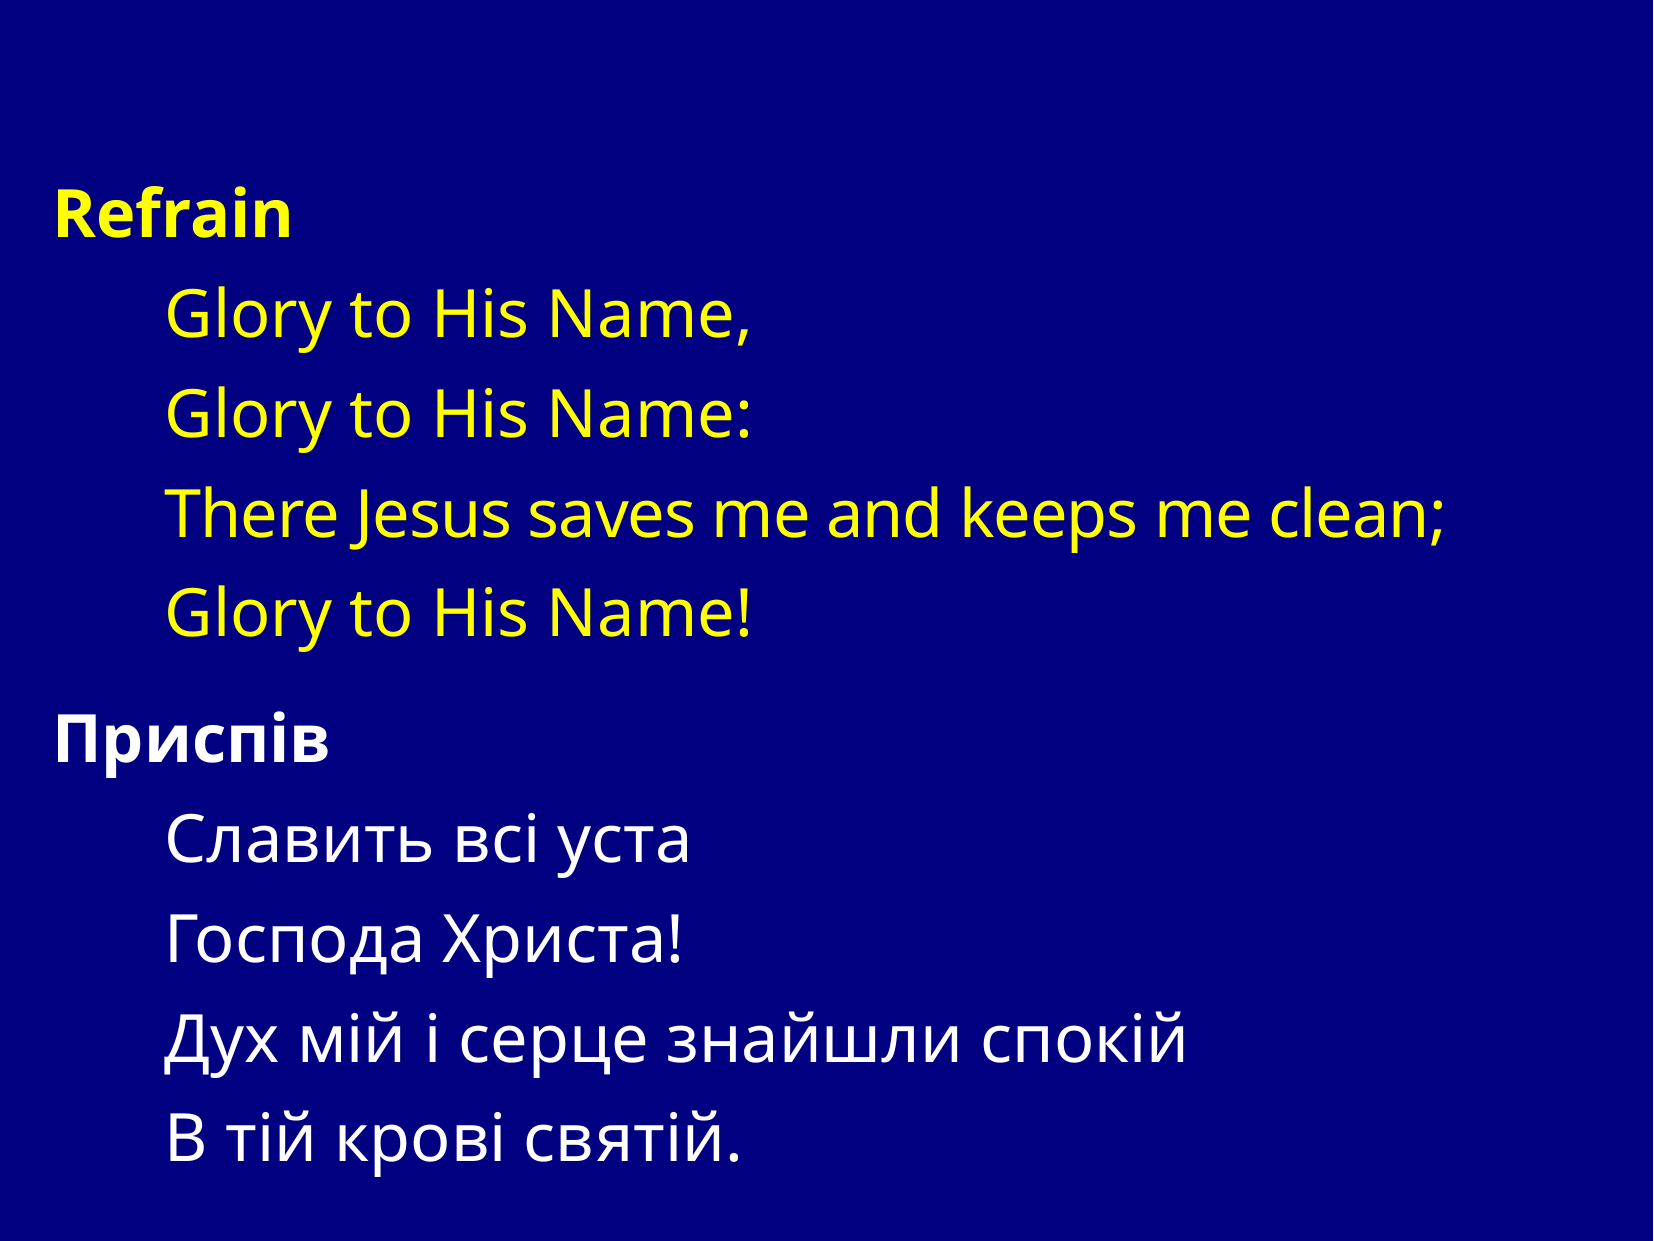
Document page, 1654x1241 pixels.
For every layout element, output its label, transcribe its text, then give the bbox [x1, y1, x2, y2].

text_box Приспів Славить всі уста Господа Христа! Дух мій і серце знайшли спокій В тій крові святій. [37, 675, 1576, 1163]
text_box Refrain Glory to His Name, Glory to His Name: There Jesus saves me and keeps me clean; Glory to His Name! [37, 150, 1653, 638]
